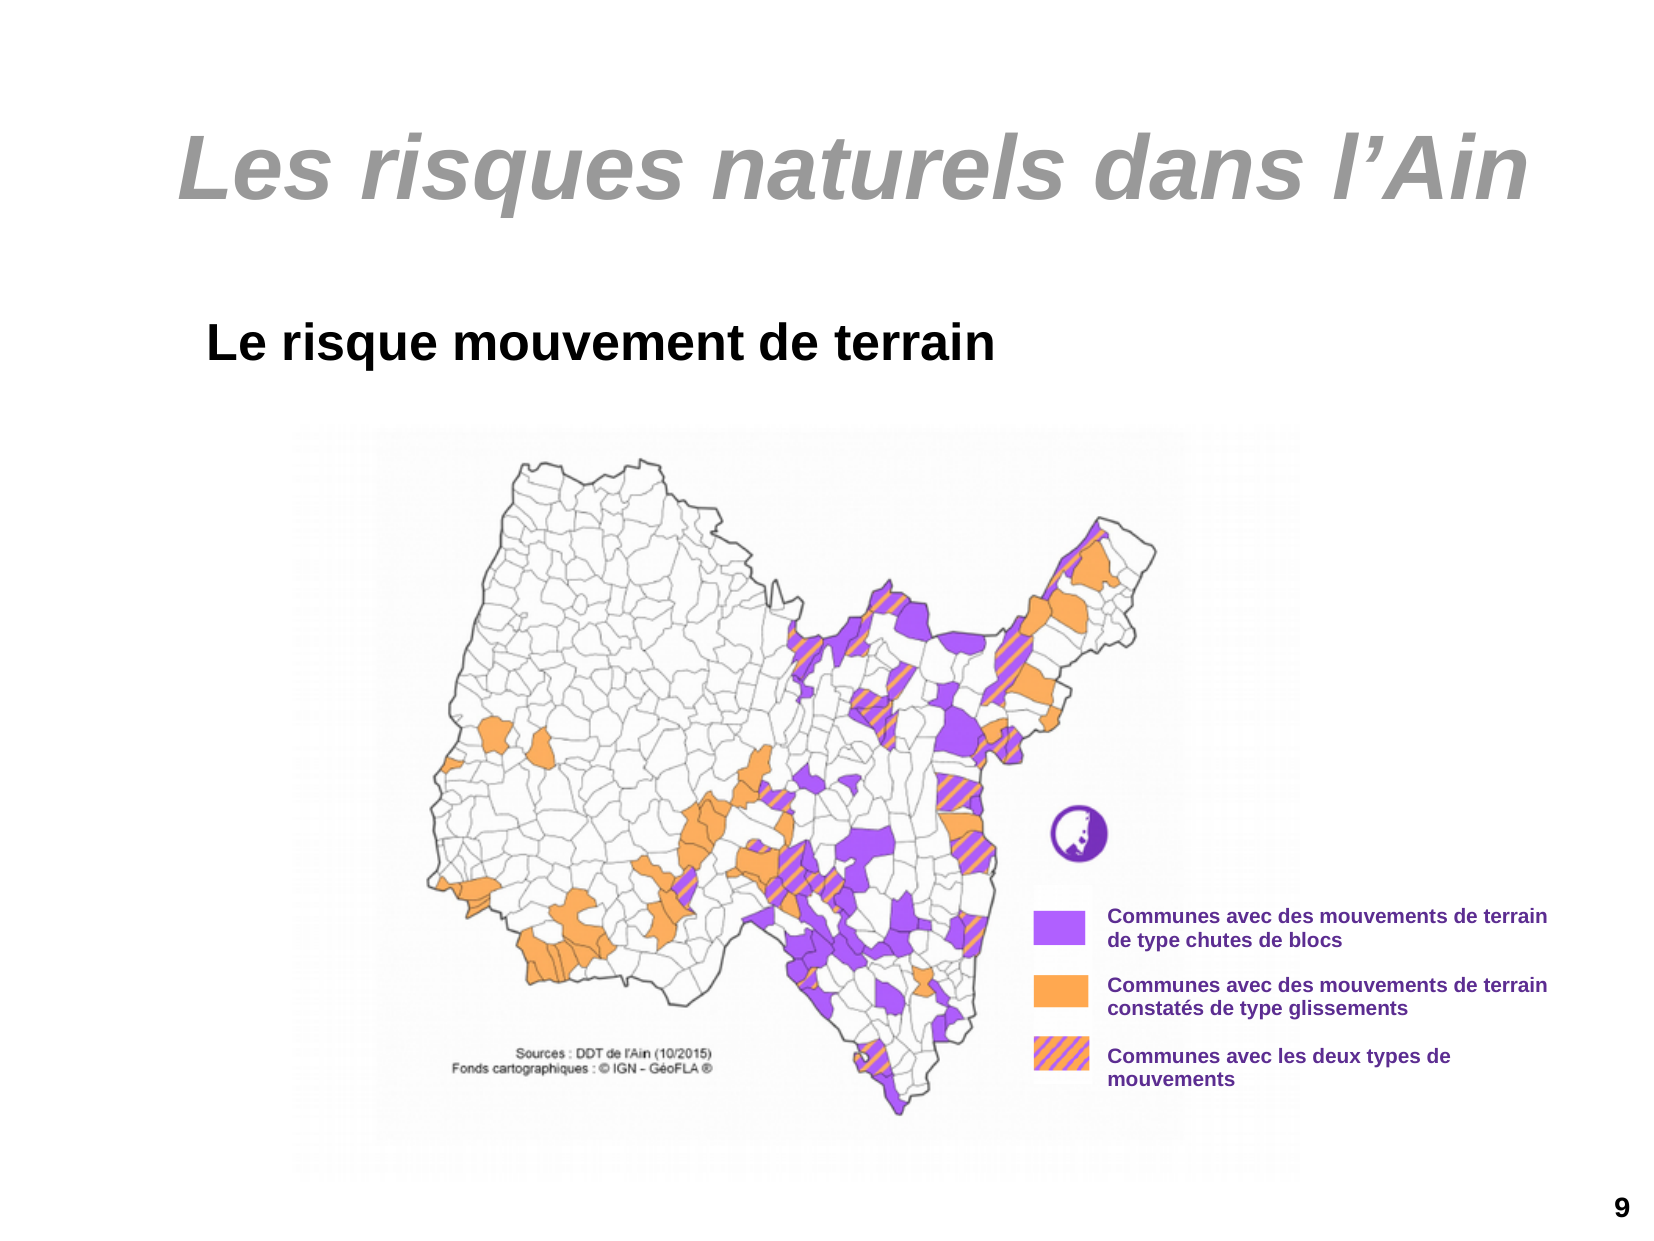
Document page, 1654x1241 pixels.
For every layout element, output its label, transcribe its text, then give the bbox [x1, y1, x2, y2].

picture [292, 424, 1300, 1182]
text_box Communes avec des mouvements de terrain de type chutes de blocs [1092, 897, 1565, 961]
text_box Communes avec des mouvements de terrain constatés de type glissements [1092, 966, 1565, 1029]
text_box Communes avec les deux types de mouvements [1092, 1037, 1565, 1100]
title Les risques naturels dans l’Ain [177, 65, 1625, 271]
list Le risque mouvement de terrain [177, 312, 1595, 1123]
